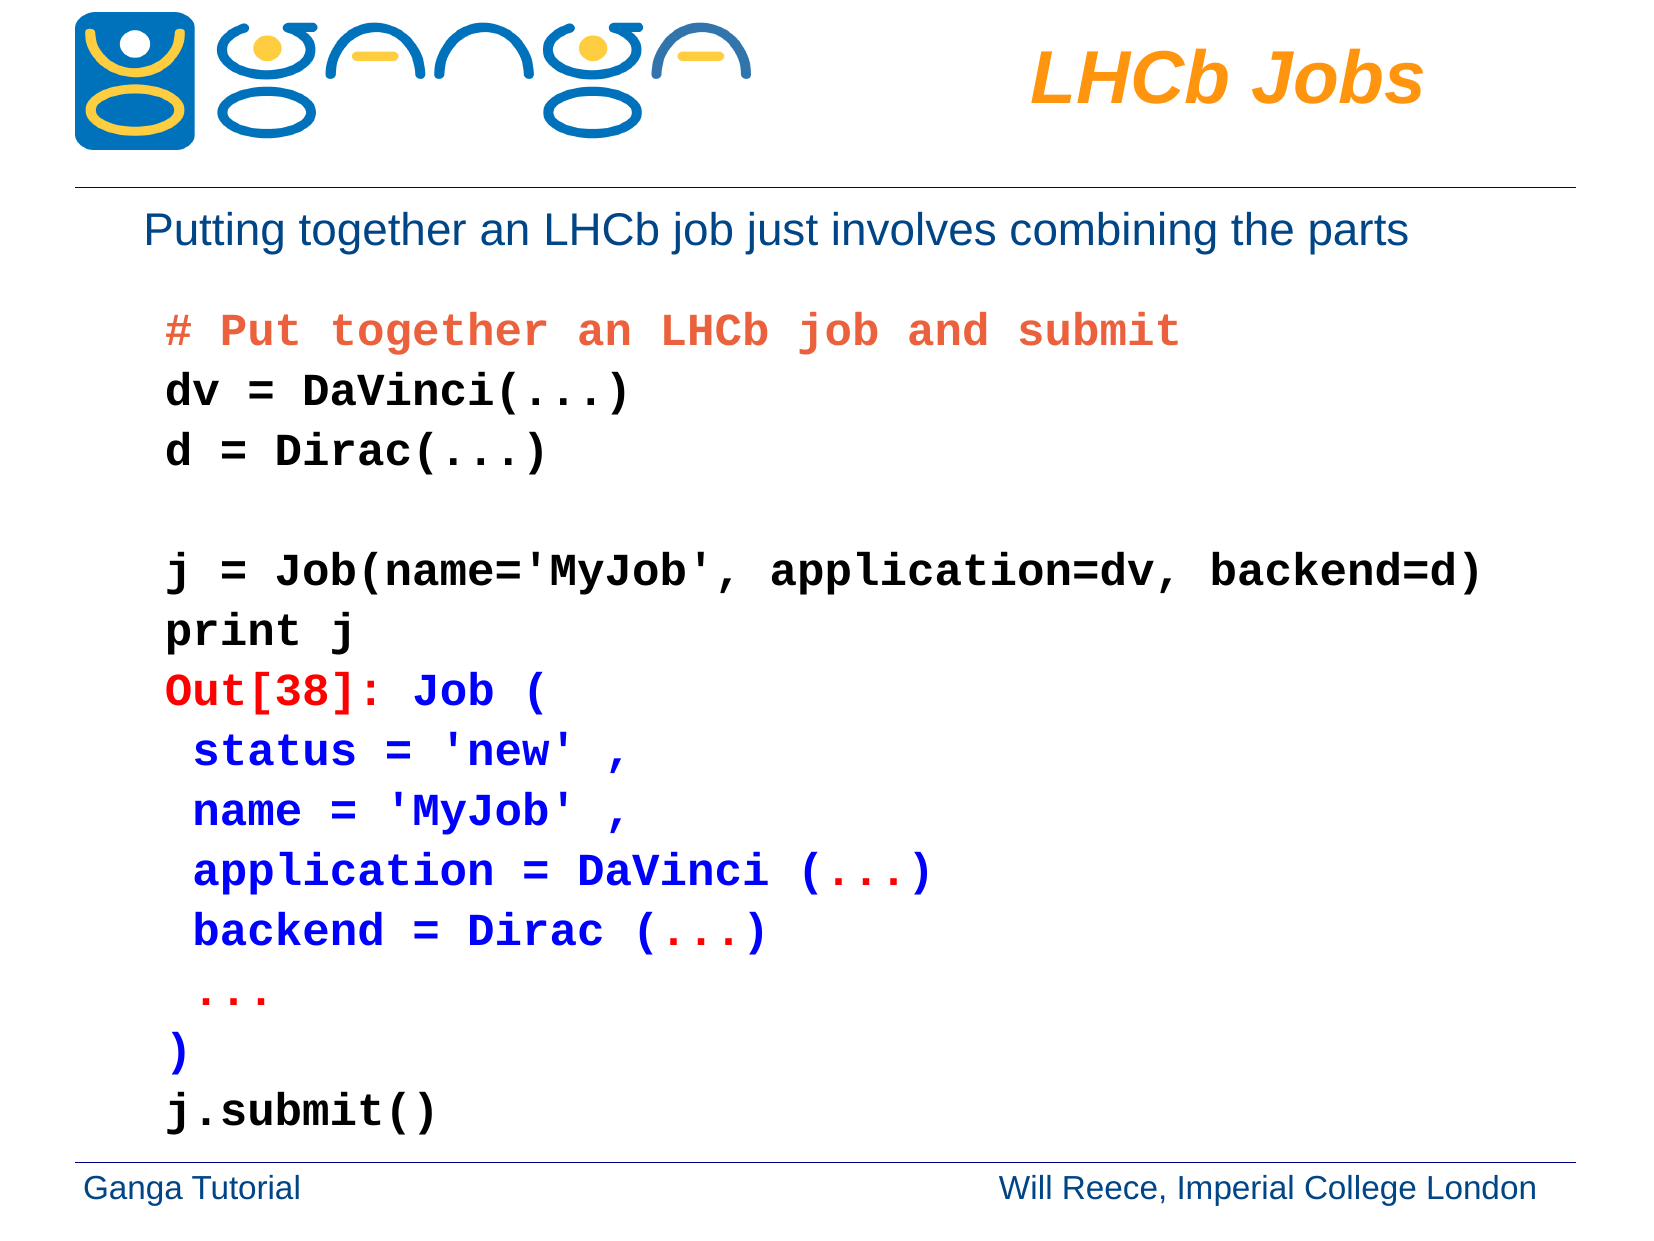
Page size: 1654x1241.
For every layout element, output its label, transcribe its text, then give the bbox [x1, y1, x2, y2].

text_box Ganga Tutorial [68, 1162, 317, 1215]
text_box Will Reece, Imperial College London [984, 1163, 1553, 1215]
picture [75, 12, 751, 151]
text_box # Put together an LHCb job and submit dv = DaVinci(...) d = Dirac(...) j = Job(name='MyJob', application=dv, backend=d) print j Out[38]: Job ( status = 'new' , name = 'MyJob' , application = DaVinci (...) backend = Dirac (...) ... ) j.submit() [150, 300, 1609, 1151]
title LHCb Jobs [823, 35, 1635, 120]
text_box Putting together an LHCb job just involves combining the parts [128, 196, 1425, 263]
